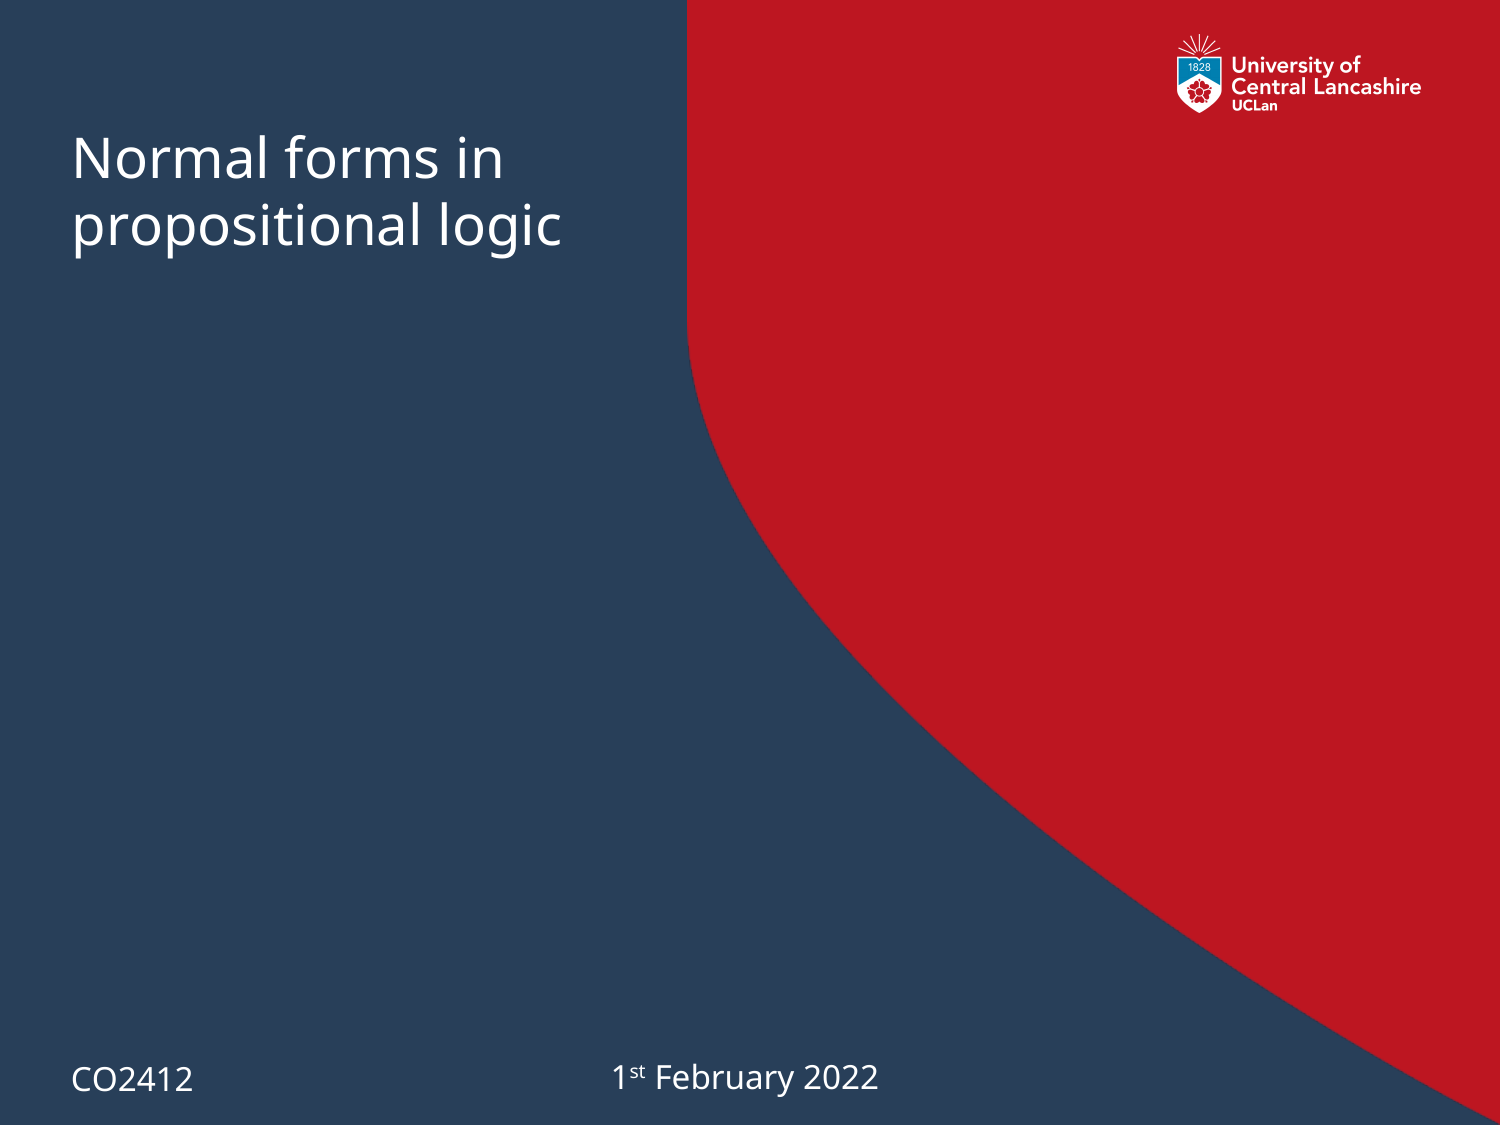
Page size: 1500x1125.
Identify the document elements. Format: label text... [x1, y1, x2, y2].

picture [687, 0, 1500, 1125]
text_box Normal forms in propositional logic [56, 68, 1185, 310]
